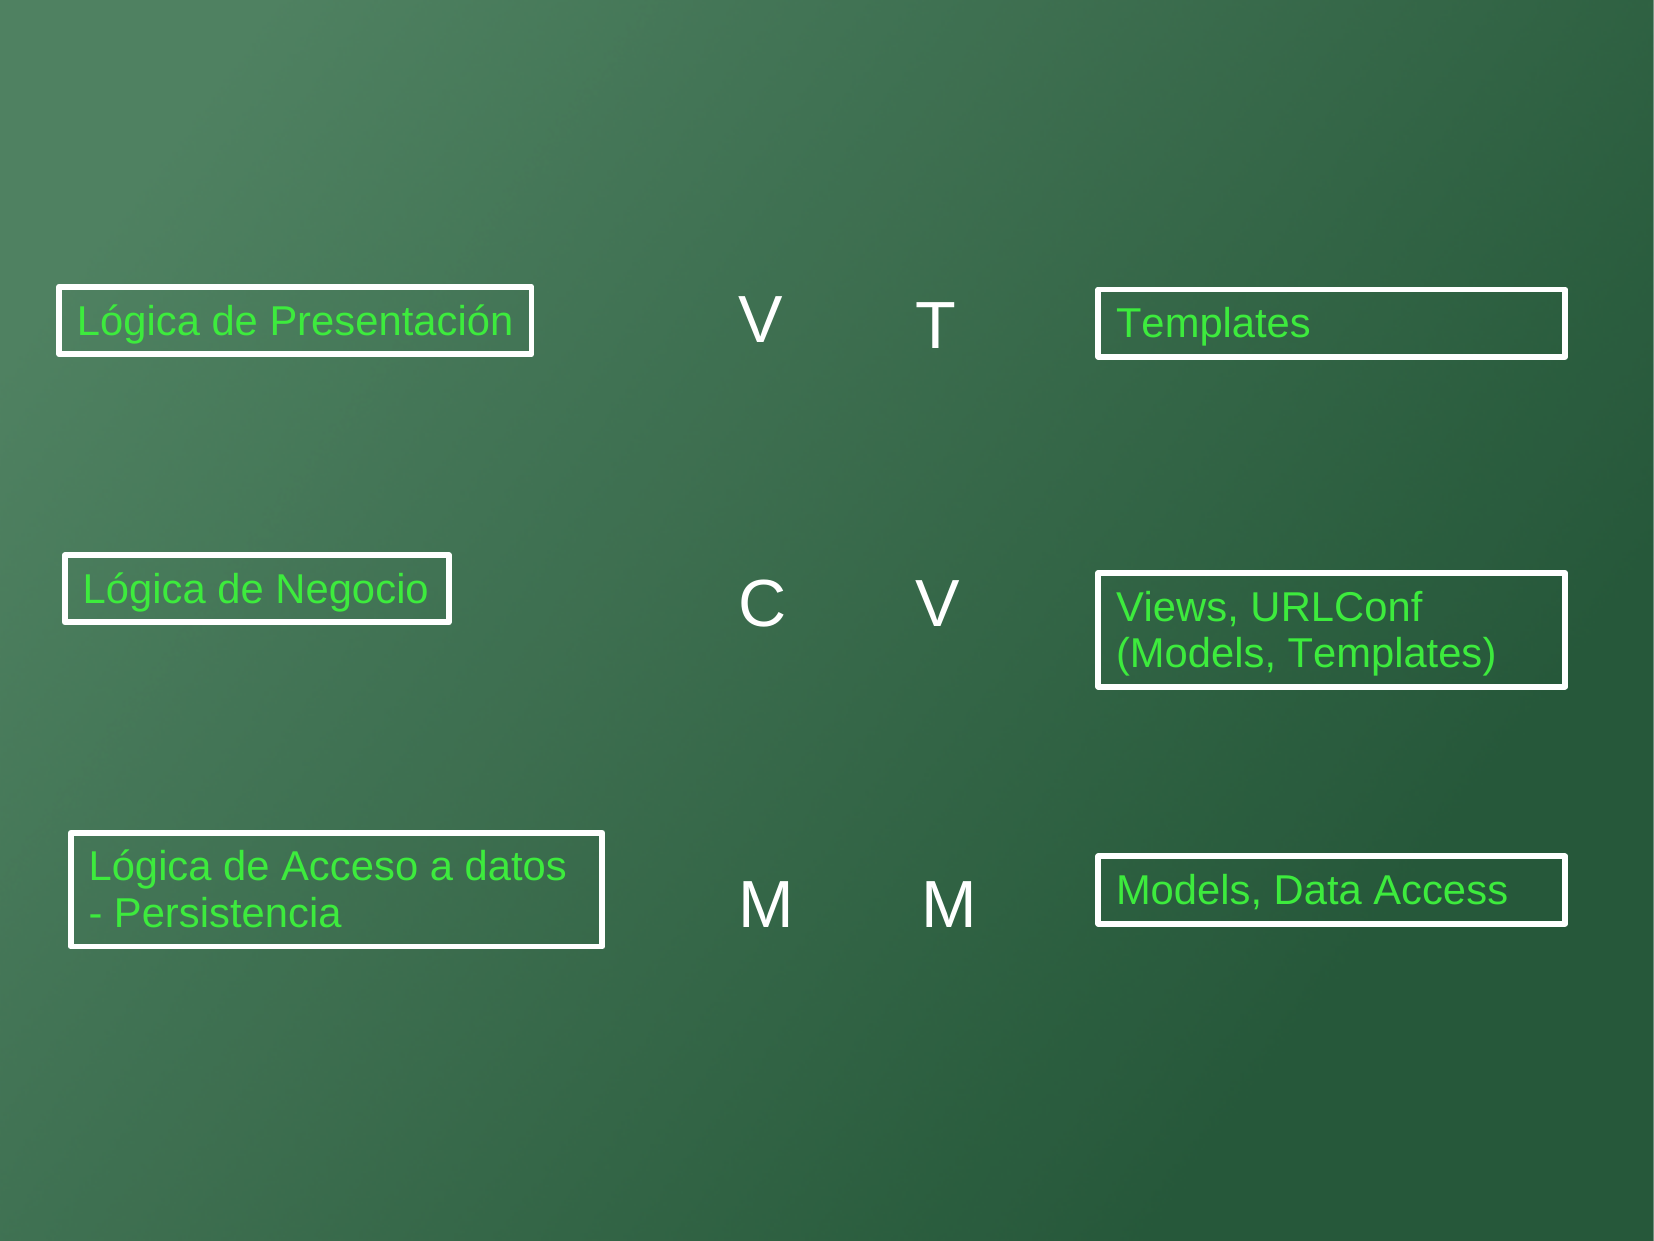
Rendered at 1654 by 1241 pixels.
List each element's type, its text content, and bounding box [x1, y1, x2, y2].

text_box Lógica de Presentación [59, 286, 532, 355]
text_box Templates [1098, 289, 1565, 357]
text_box V [897, 555, 987, 651]
text_box T [897, 277, 987, 374]
text_box C [720, 555, 810, 651]
text_box M [903, 856, 993, 952]
text_box Views, URLConf (Models, Templates) [1098, 572, 1565, 687]
text_box Models, Data Access [1098, 856, 1565, 924]
text_box Lógica de Acceso a datos - Persistencia [70, 832, 603, 947]
text_box V [720, 271, 810, 368]
text_box Lógica de Negocio [64, 555, 449, 623]
picture [0, 0, 1654, 1241]
text_box M [720, 856, 810, 952]
